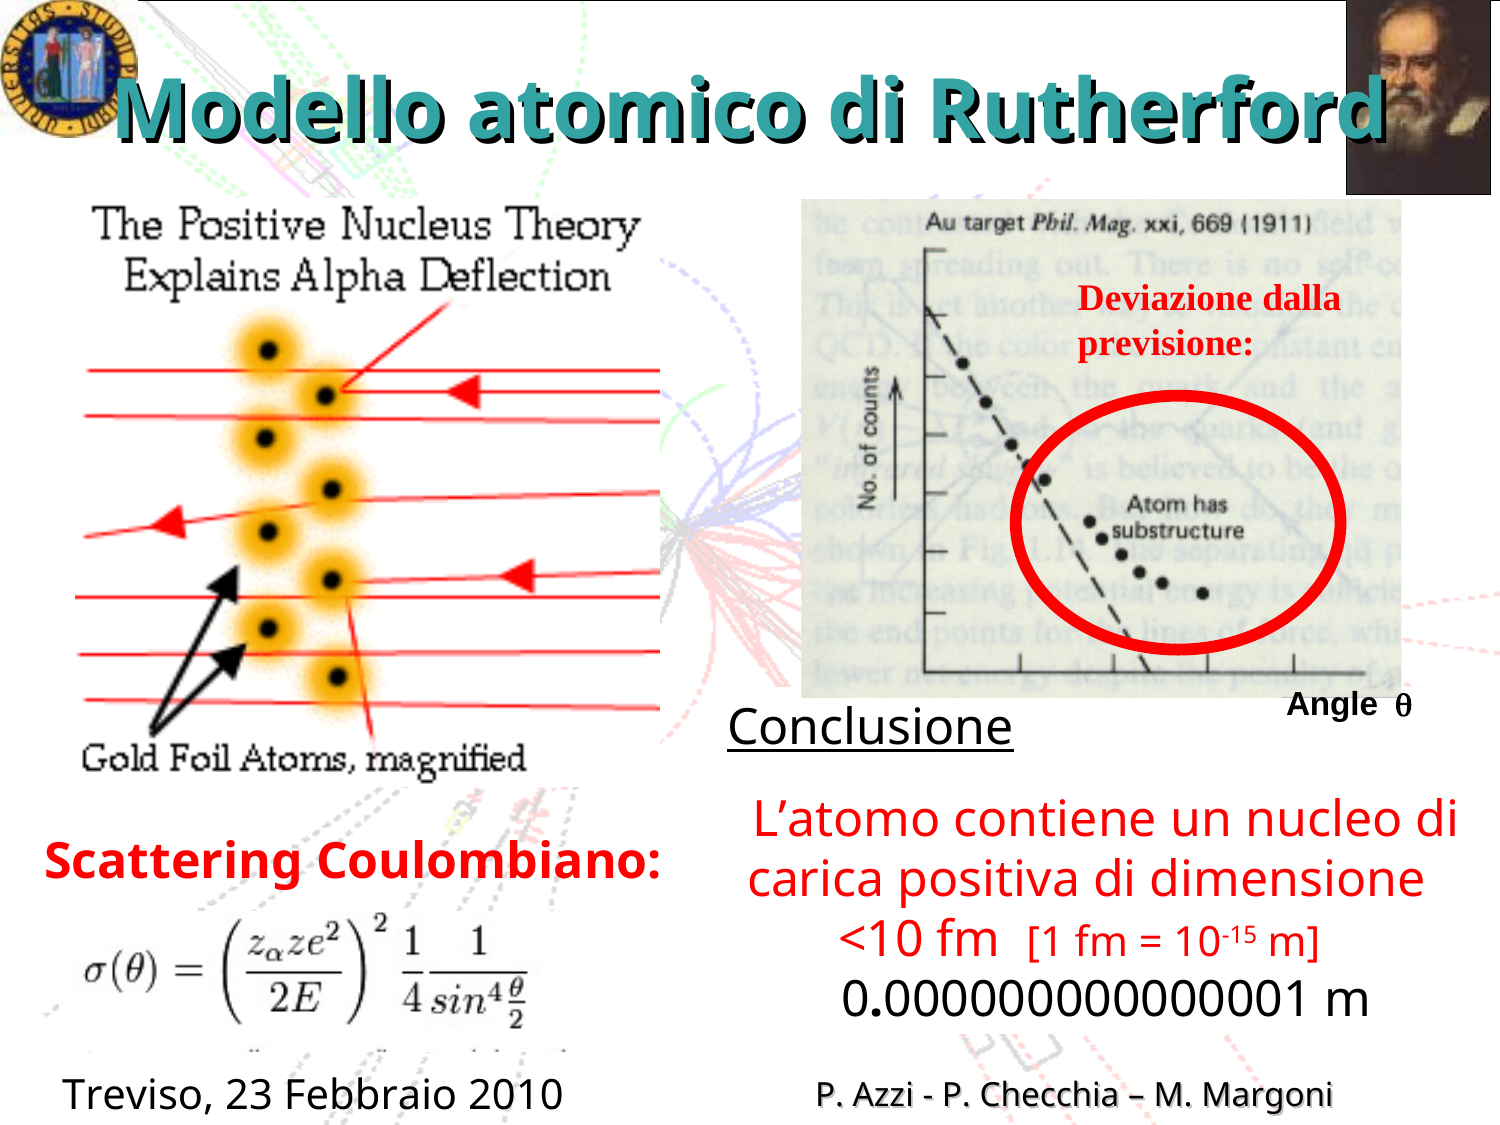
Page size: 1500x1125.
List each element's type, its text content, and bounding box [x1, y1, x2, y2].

picture [0, 213, 1500, 1125]
text_box Angle [1271, 674, 1428, 731]
text_box Deviazione dalla previsione: [1062, 265, 1418, 371]
text_box Scattering Coulombiano: [29, 820, 739, 896]
title Modello atomico di Rutherford [0, 0, 1500, 213]
text_box Conclusione L’atomo contiene un nucleo di carica positiva di dimensione <10 fm [1 fm = 10-15 m] 0.000000000000001 m [712, 687, 1500, 1034]
